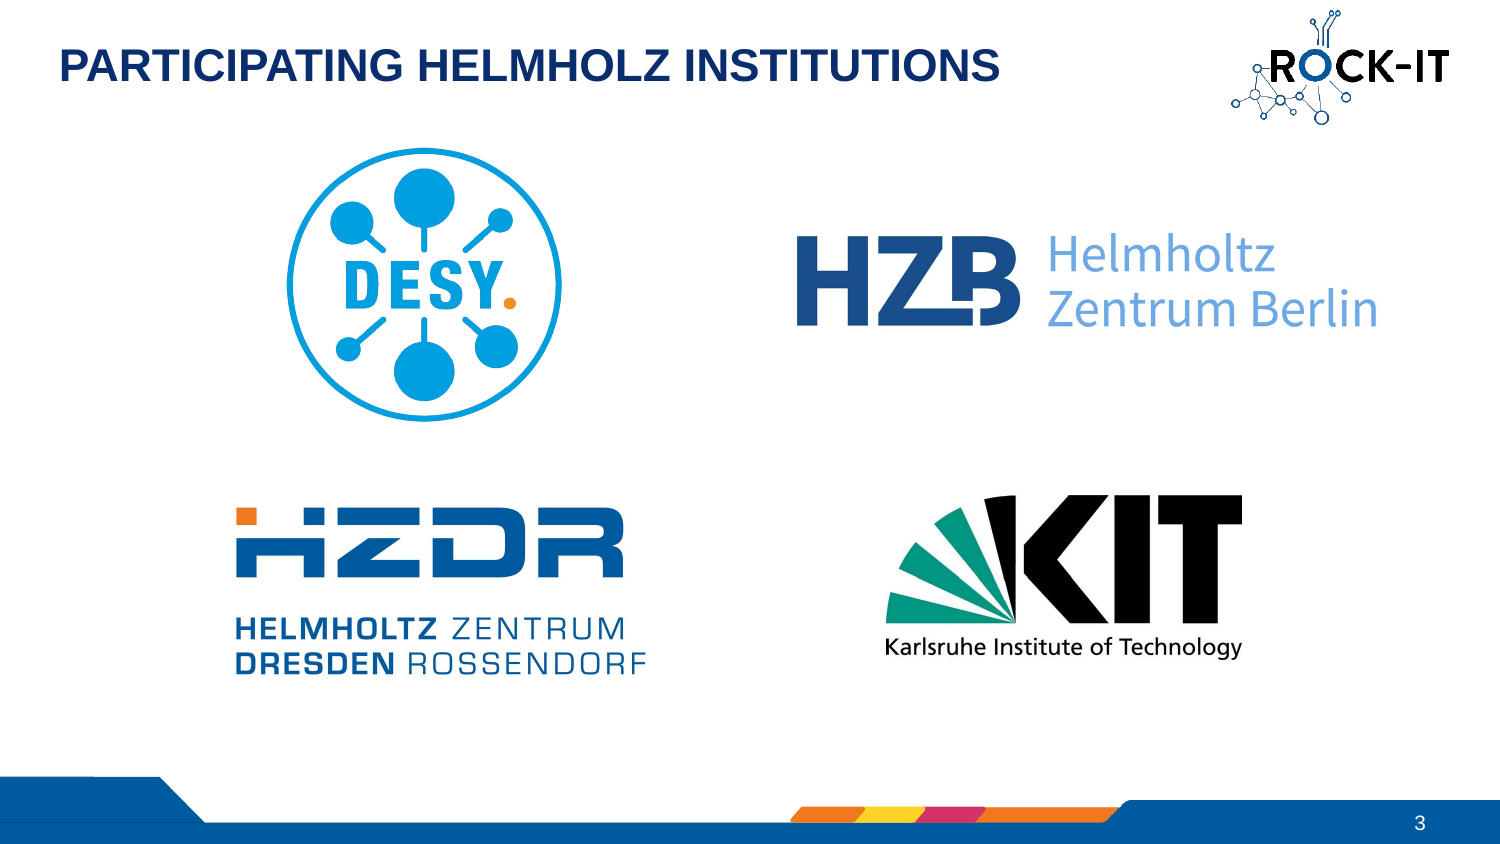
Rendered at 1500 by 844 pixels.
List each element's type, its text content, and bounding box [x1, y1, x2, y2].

picture [286, 147, 417, 278]
picture [708, 147, 1465, 414]
picture [886, 495, 1242, 660]
picture [1231, 10, 1449, 125]
picture [0, 800, 1500, 844]
picture [286, 291, 409, 422]
picture [431, 147, 562, 270]
picture [439, 300, 562, 422]
title Participating Helmholz Institutions [59, 36, 1152, 97]
picture [201, 472, 680, 709]
picture [294, 155, 555, 415]
